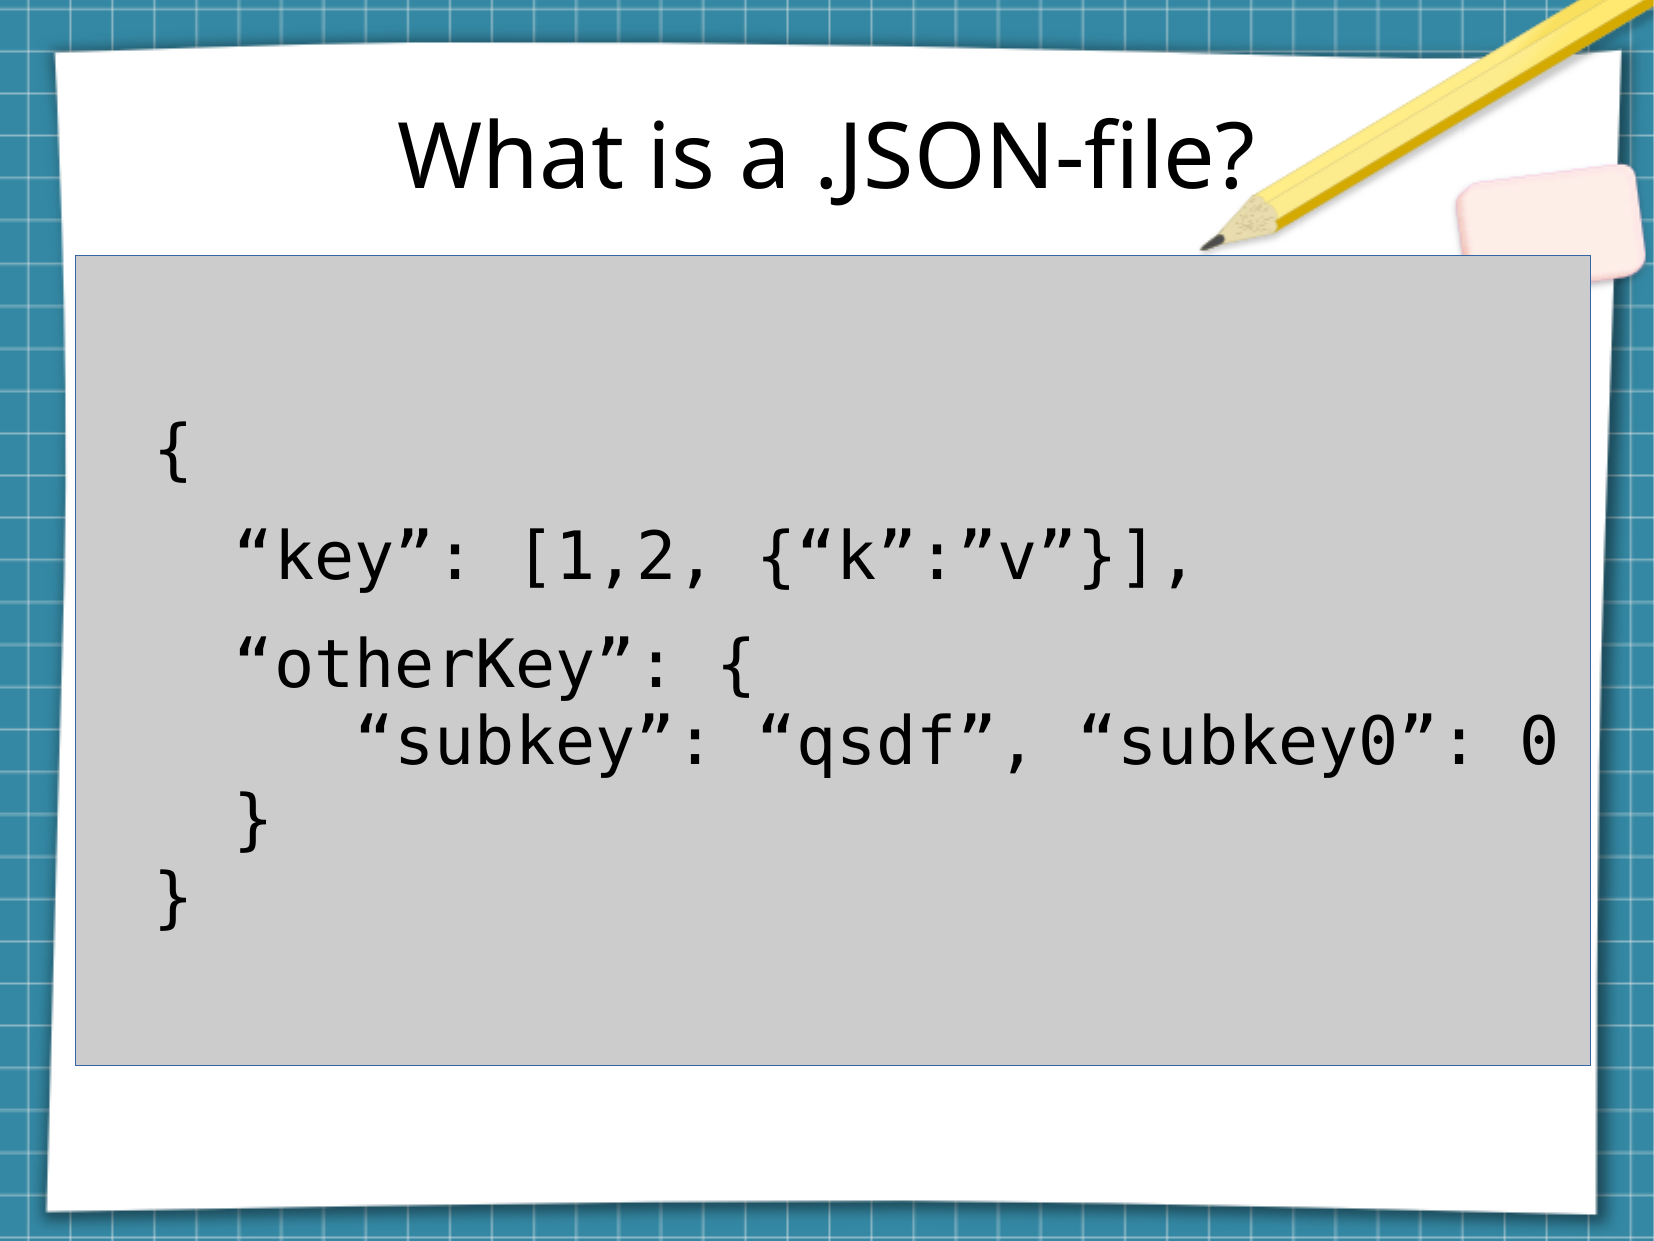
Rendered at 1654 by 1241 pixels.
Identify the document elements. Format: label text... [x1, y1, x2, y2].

picture [0, 0, 1654, 1241]
title What is a .JSON-file? [82, 49, 1571, 257]
text_box [75, 255, 1591, 1066]
list { “key”: [1,2, {“k”:”v”}], “otherKey”: { “subkey”: “qsdf”, “subkey0”: 0 } } [82, 290, 1571, 1010]
